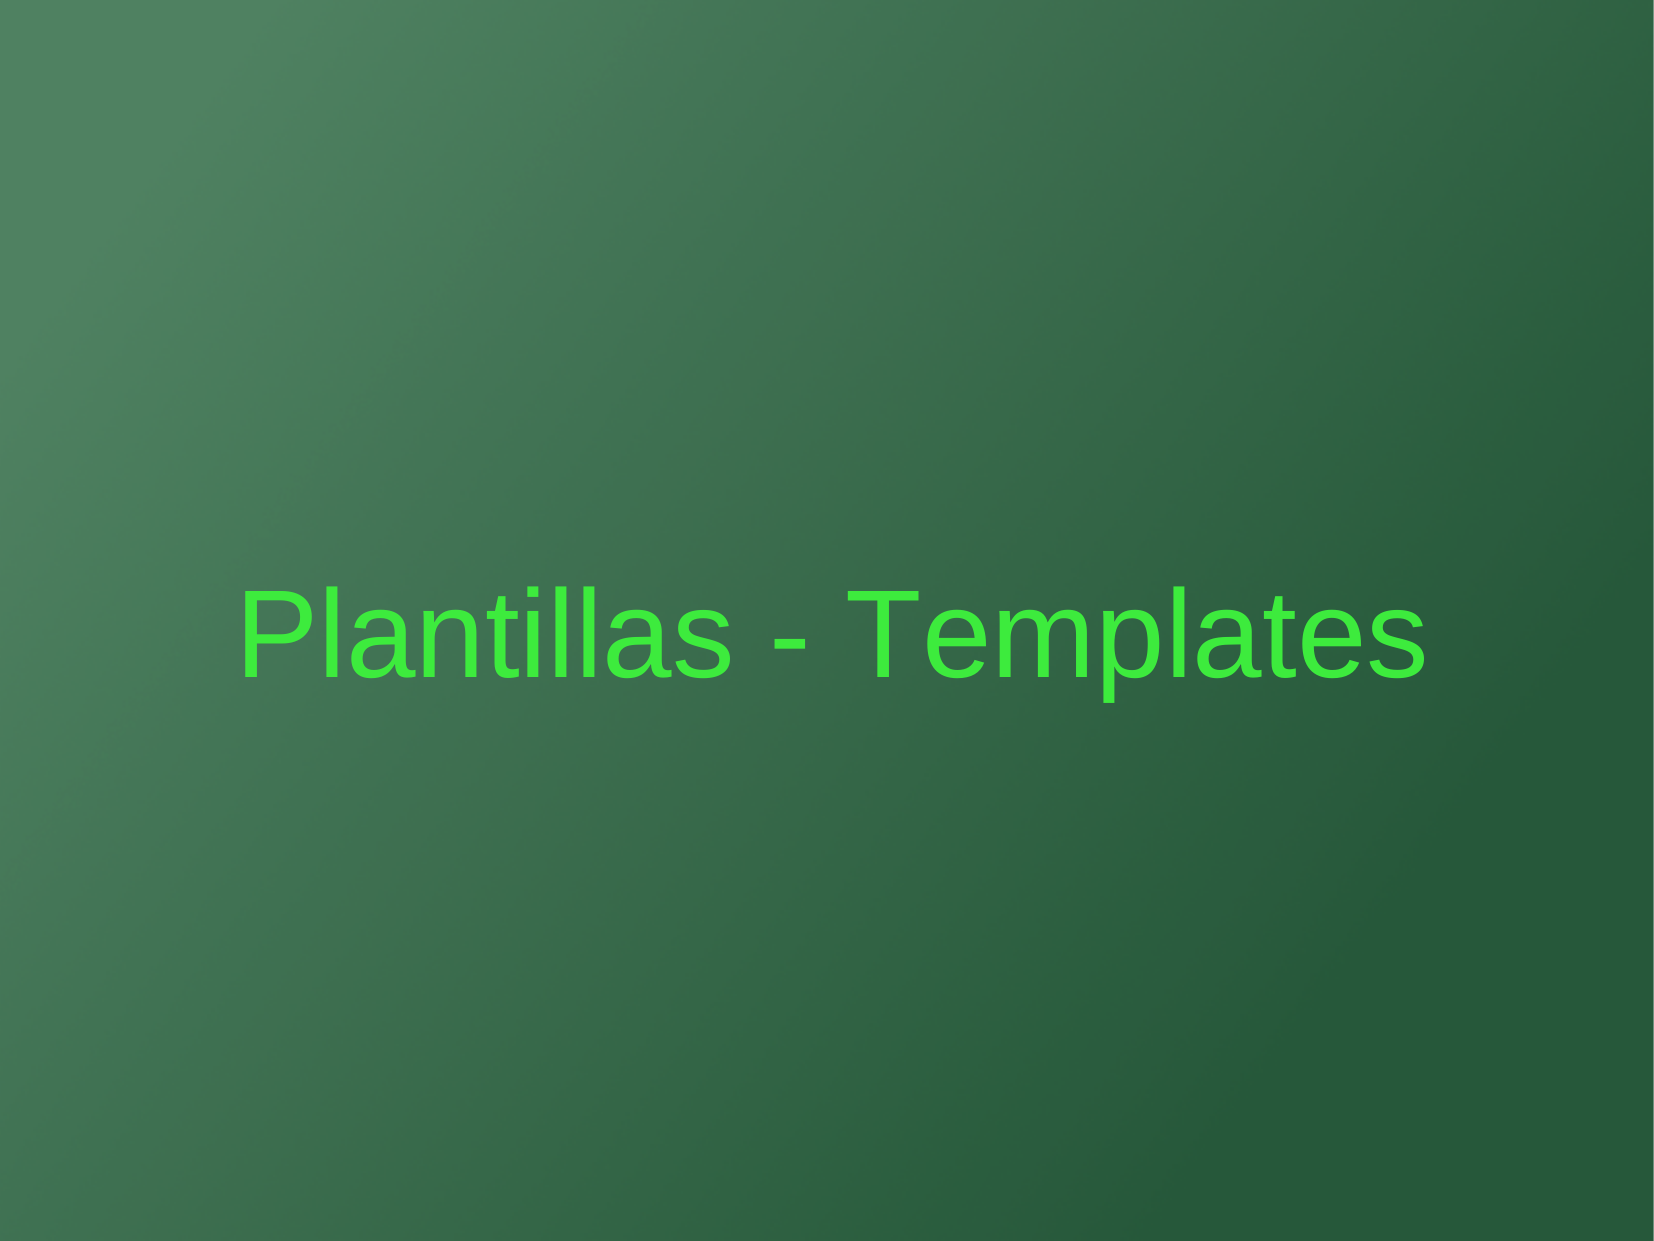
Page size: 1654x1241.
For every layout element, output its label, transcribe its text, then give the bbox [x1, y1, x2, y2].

title Plantillas - Templates [88, 531, 1577, 739]
picture [0, 0, 1654, 1241]
